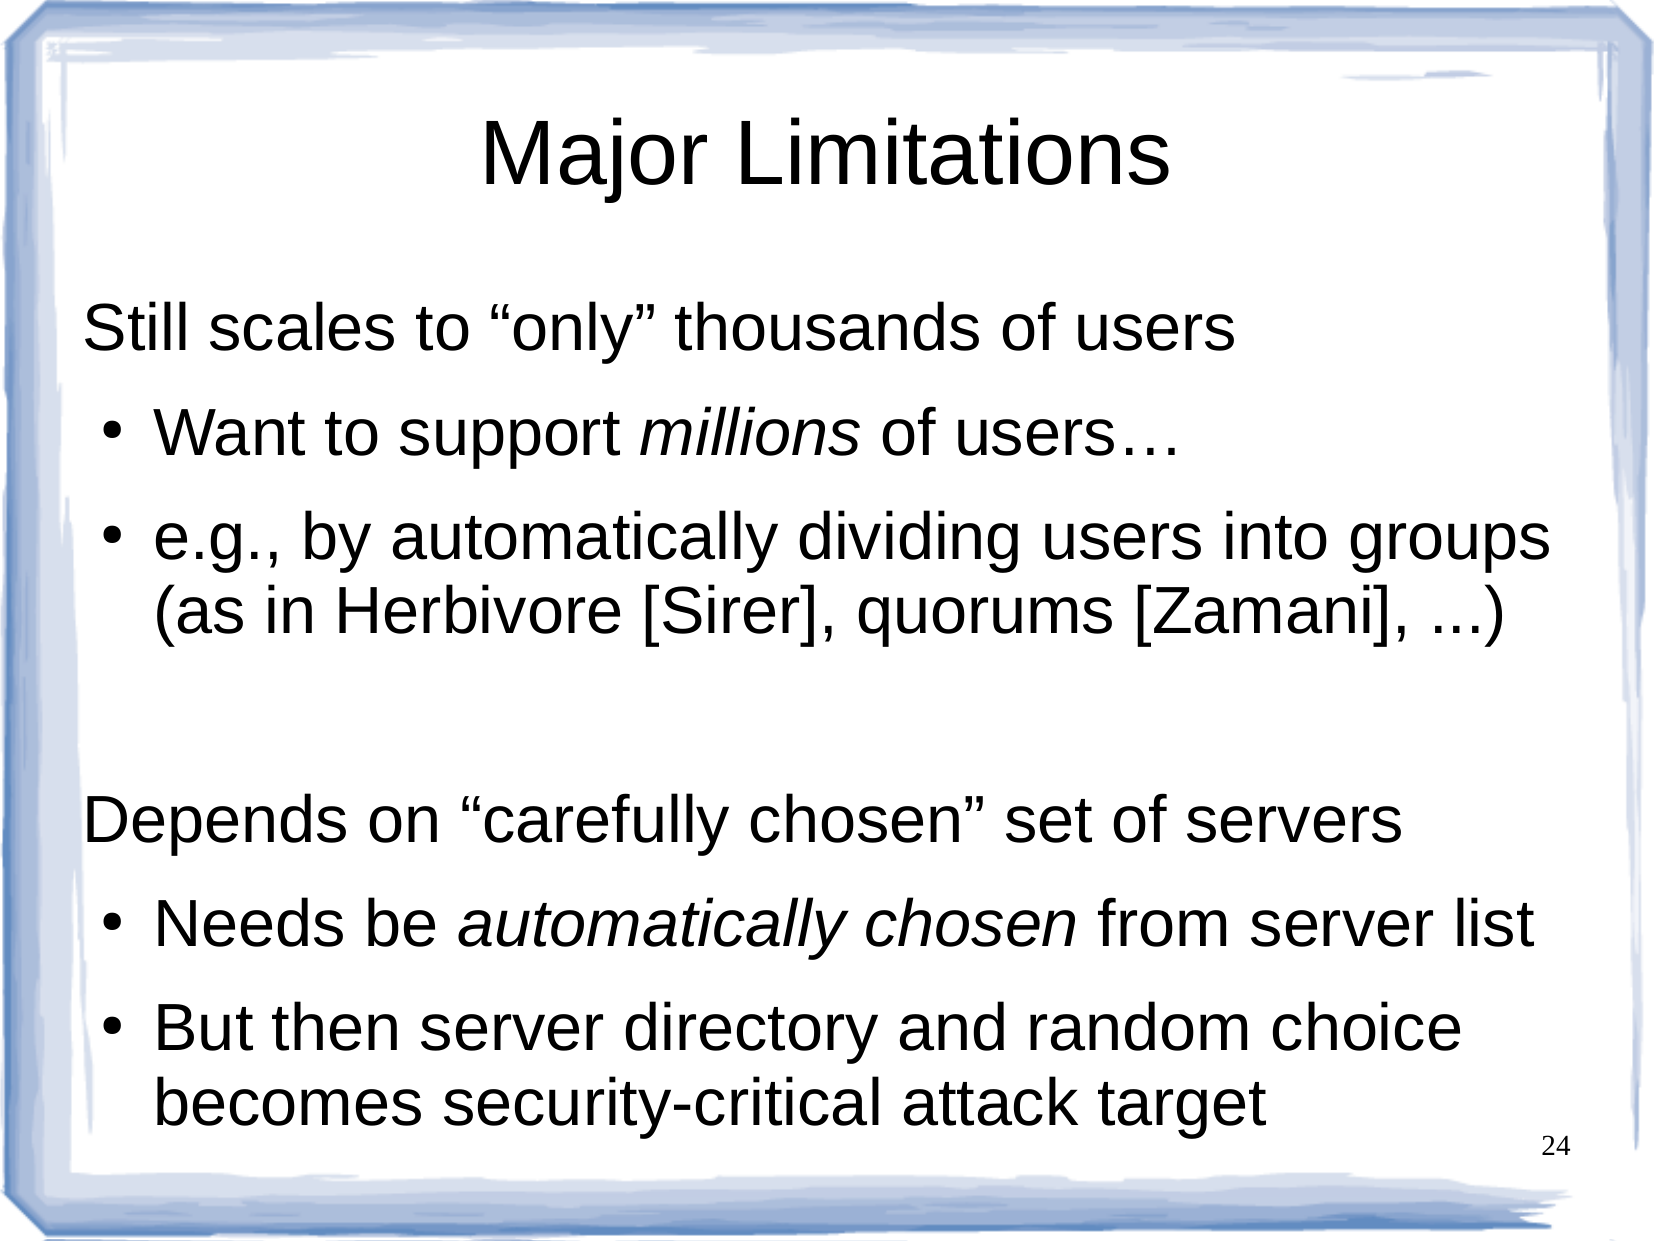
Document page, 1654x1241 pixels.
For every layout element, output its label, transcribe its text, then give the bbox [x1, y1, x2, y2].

list Still scales to “only” thousands of users Want to support millions of users… e.g., by automatically dividing users into groups (as in Herbivore [Sirer], quorums [Zamani], ...) Depends on “carefully chosen” set of servers Needs be automatically chosen from server list But then server directory and random choice becomes security-critical attack target [82, 290, 1571, 1136]
picture [0, 0, 1654, 1241]
title Major Limitations [82, 49, 1571, 257]
